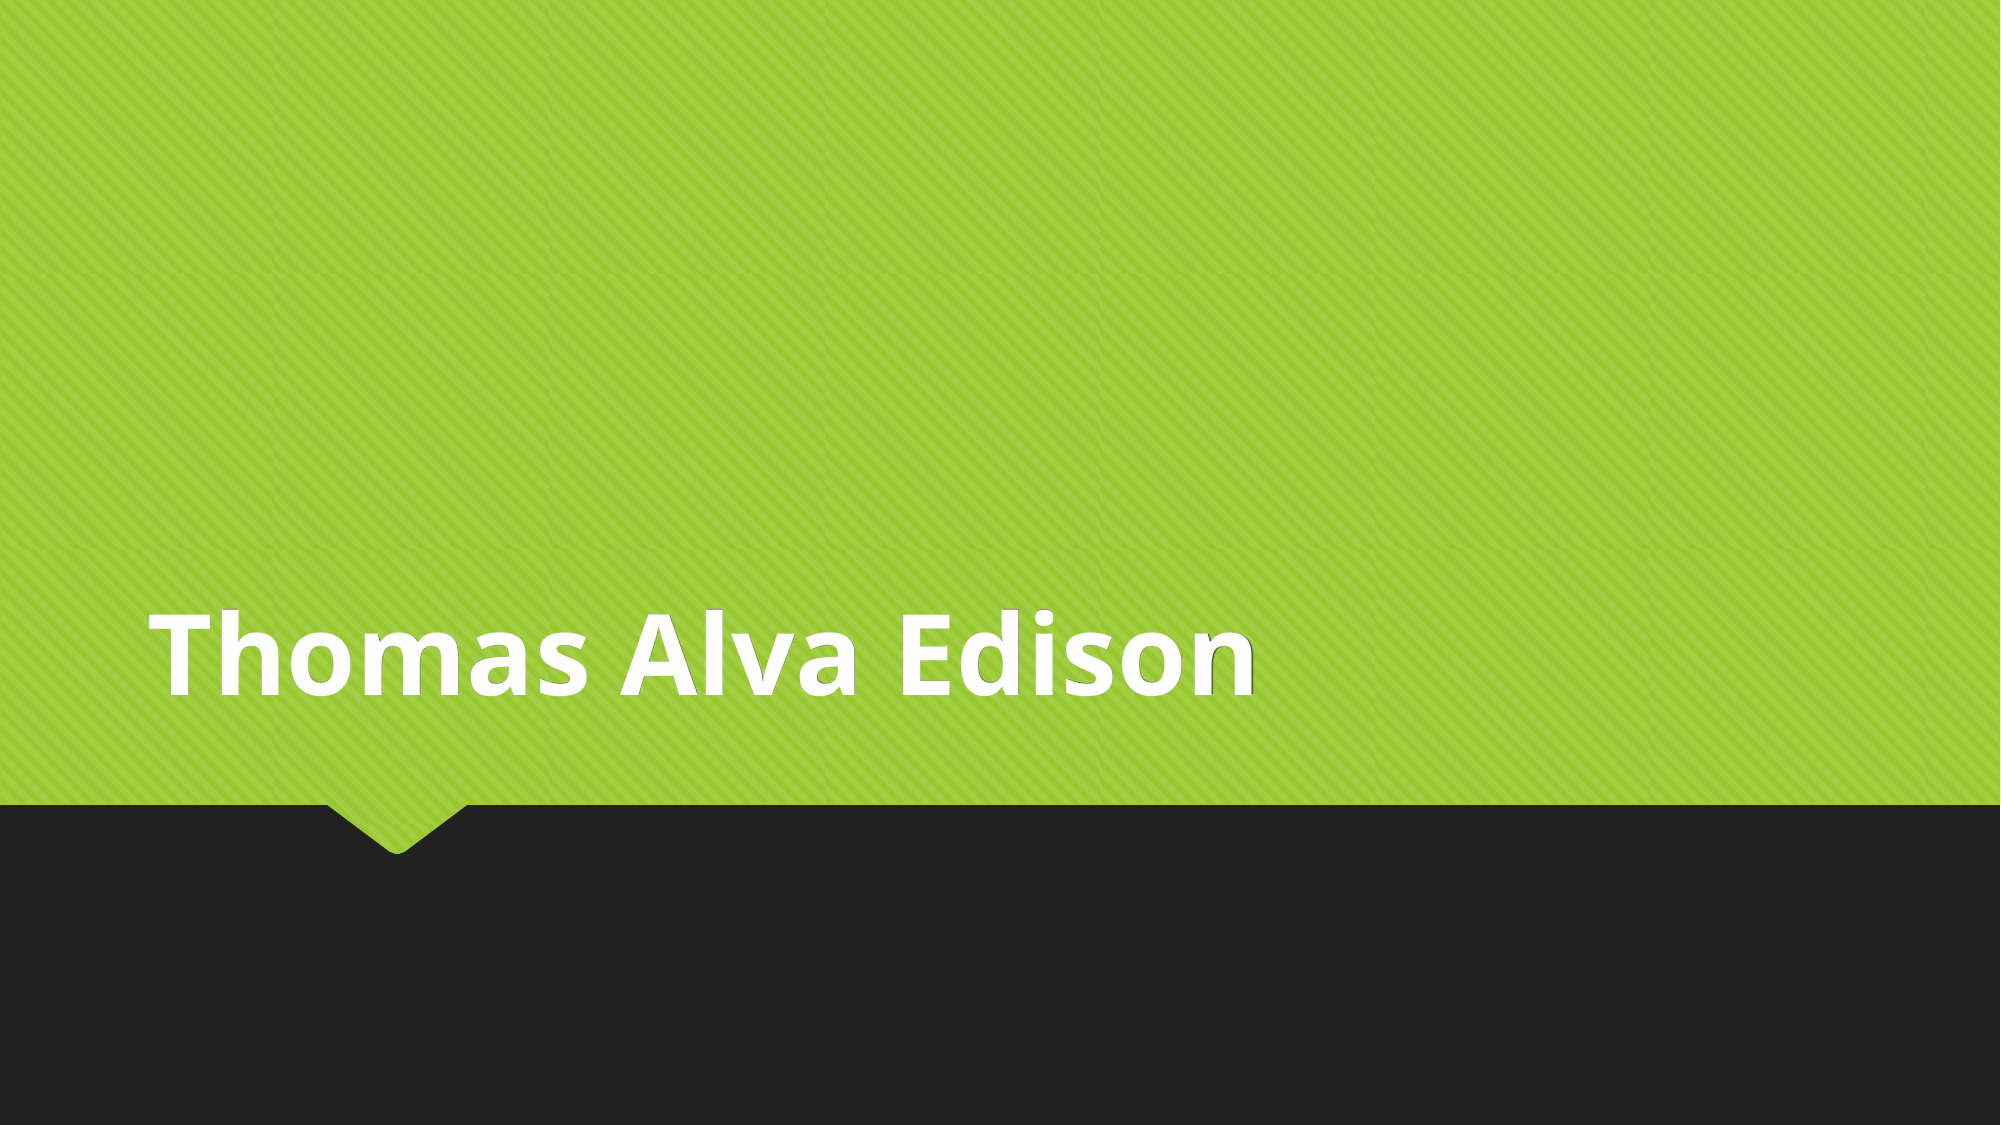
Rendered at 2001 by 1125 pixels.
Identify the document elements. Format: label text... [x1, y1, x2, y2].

title Thomas Alva Edison [132, 237, 1868, 726]
